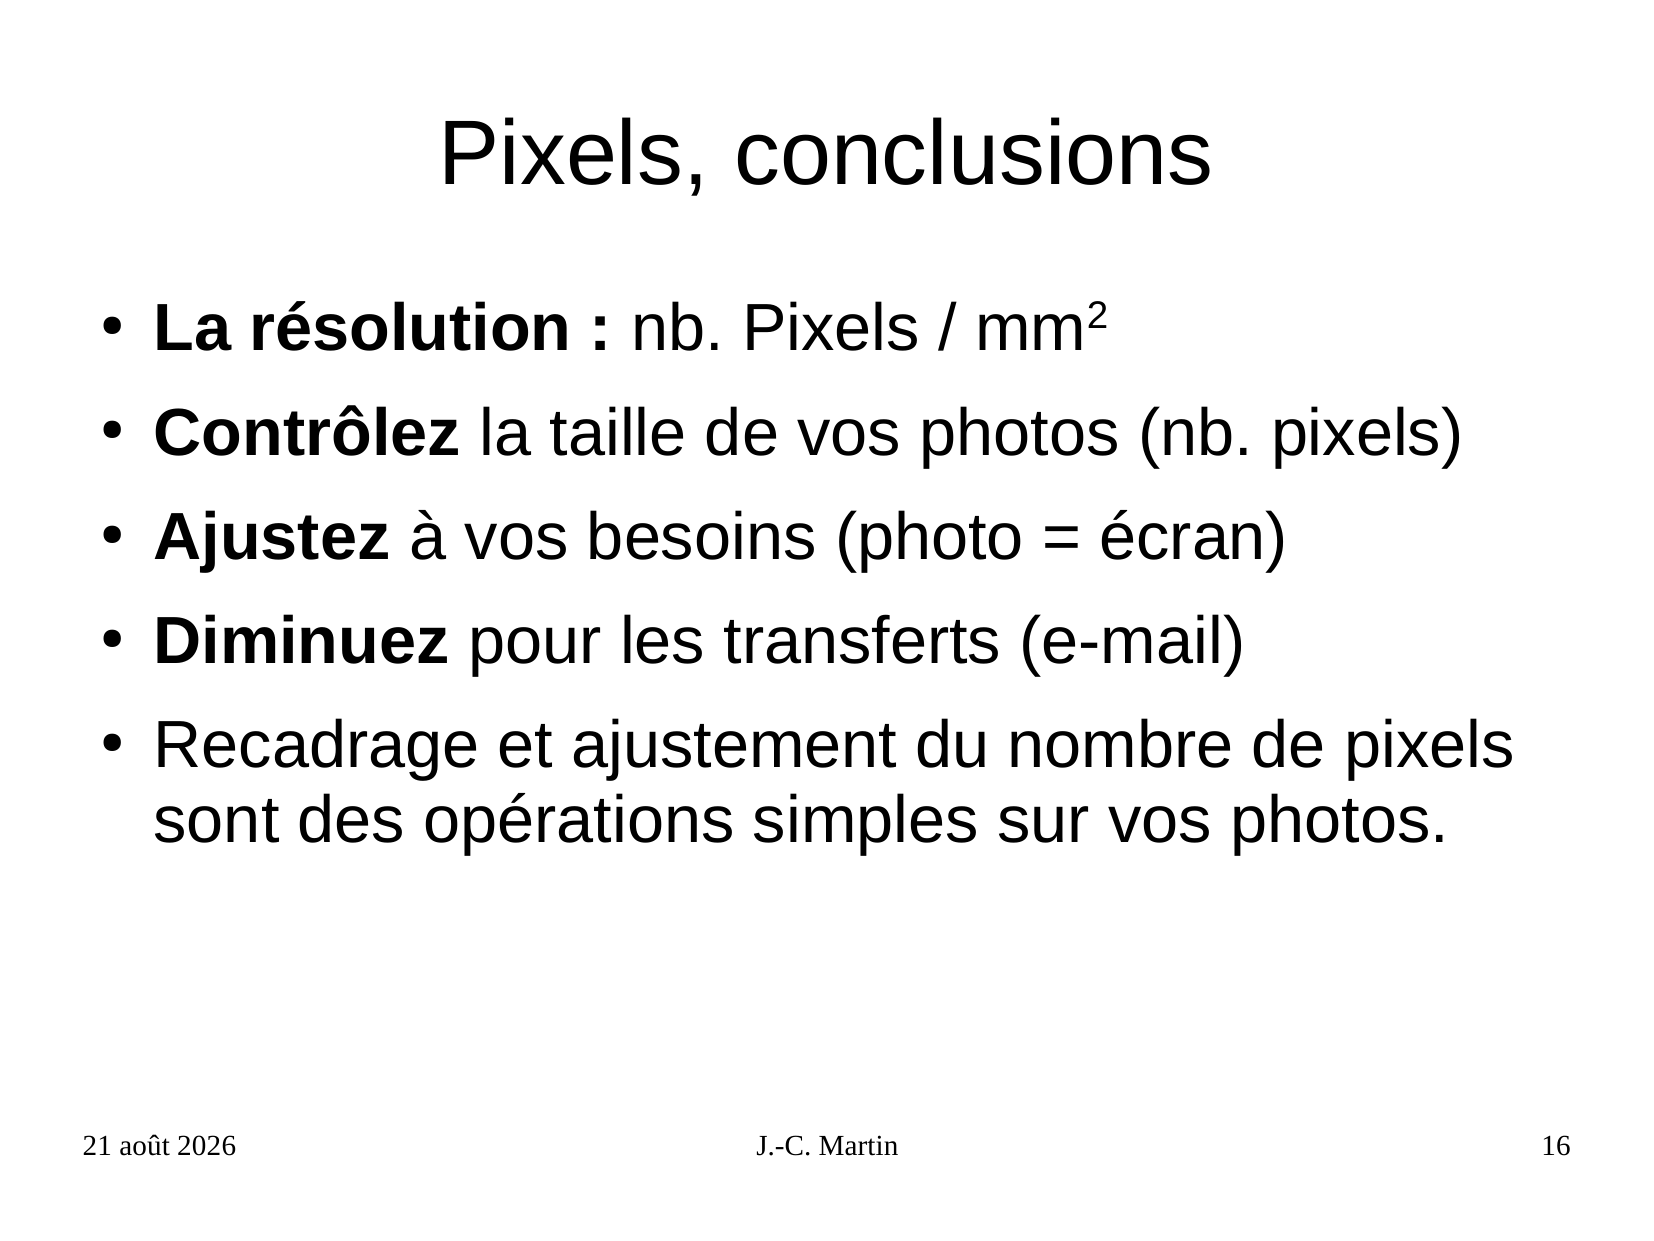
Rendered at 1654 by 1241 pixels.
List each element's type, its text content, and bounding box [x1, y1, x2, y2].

title Pixels, conclusions [82, 49, 1571, 257]
list La résolution : nb. Pixels / mm2 Contrôlez la taille de vos photos (nb. pixels) Ajustez à vos besoins (photo = écran) Diminuez pour les transferts (e-mail) Recadrage et ajustement du nombre de pixels sont des opérations simples sur vos photos. [82, 290, 1571, 1010]
